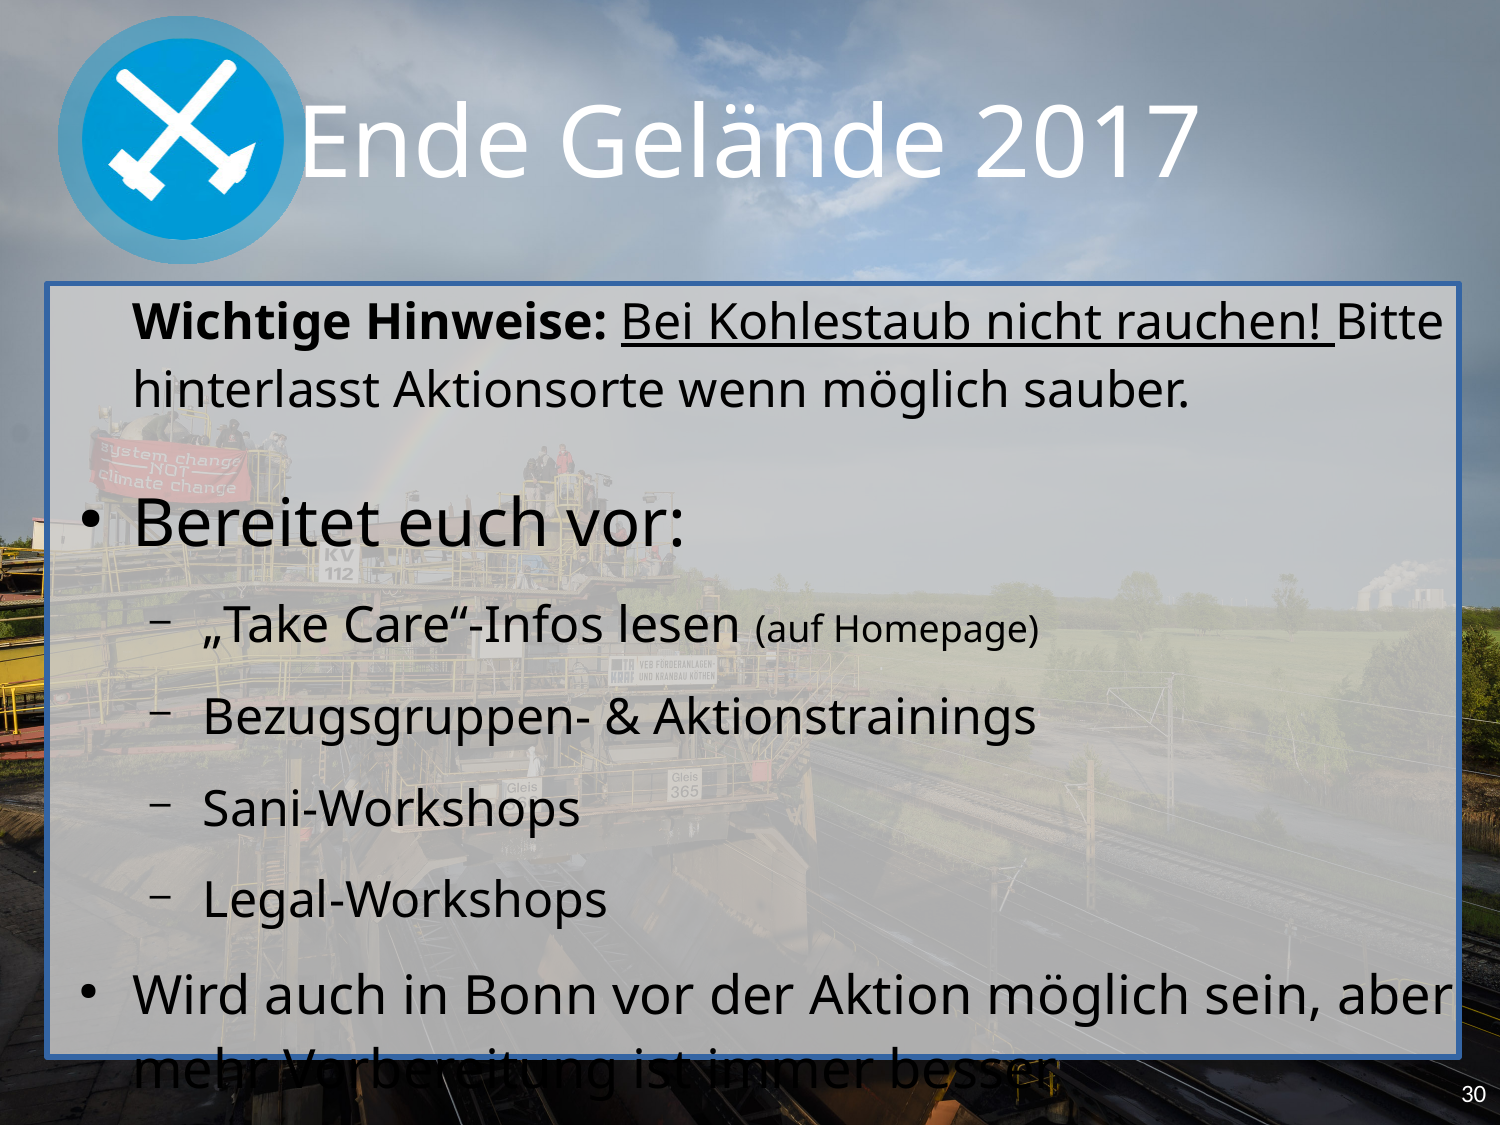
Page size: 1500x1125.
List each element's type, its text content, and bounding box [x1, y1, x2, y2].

list Wichtige Hinweise: Bei Kohlestaub nicht rauchen! Bitte hinterlasst Aktionsorte wenn möglich sauber. Bereitet euch vor: „Take Care“-Infos lesen (auf Homepage) Bezugsgruppen- & Aktionstrainings Sani-Workshops Legal-Workshops Wird auch in Bonn vor der Aktion möglich sein, aber mehr Vorbereitung ist immer besser [47, 283, 1459, 1058]
title Ende Gelände 2017 [242, 45, 1258, 233]
picture [0, 0, 1500, 1125]
